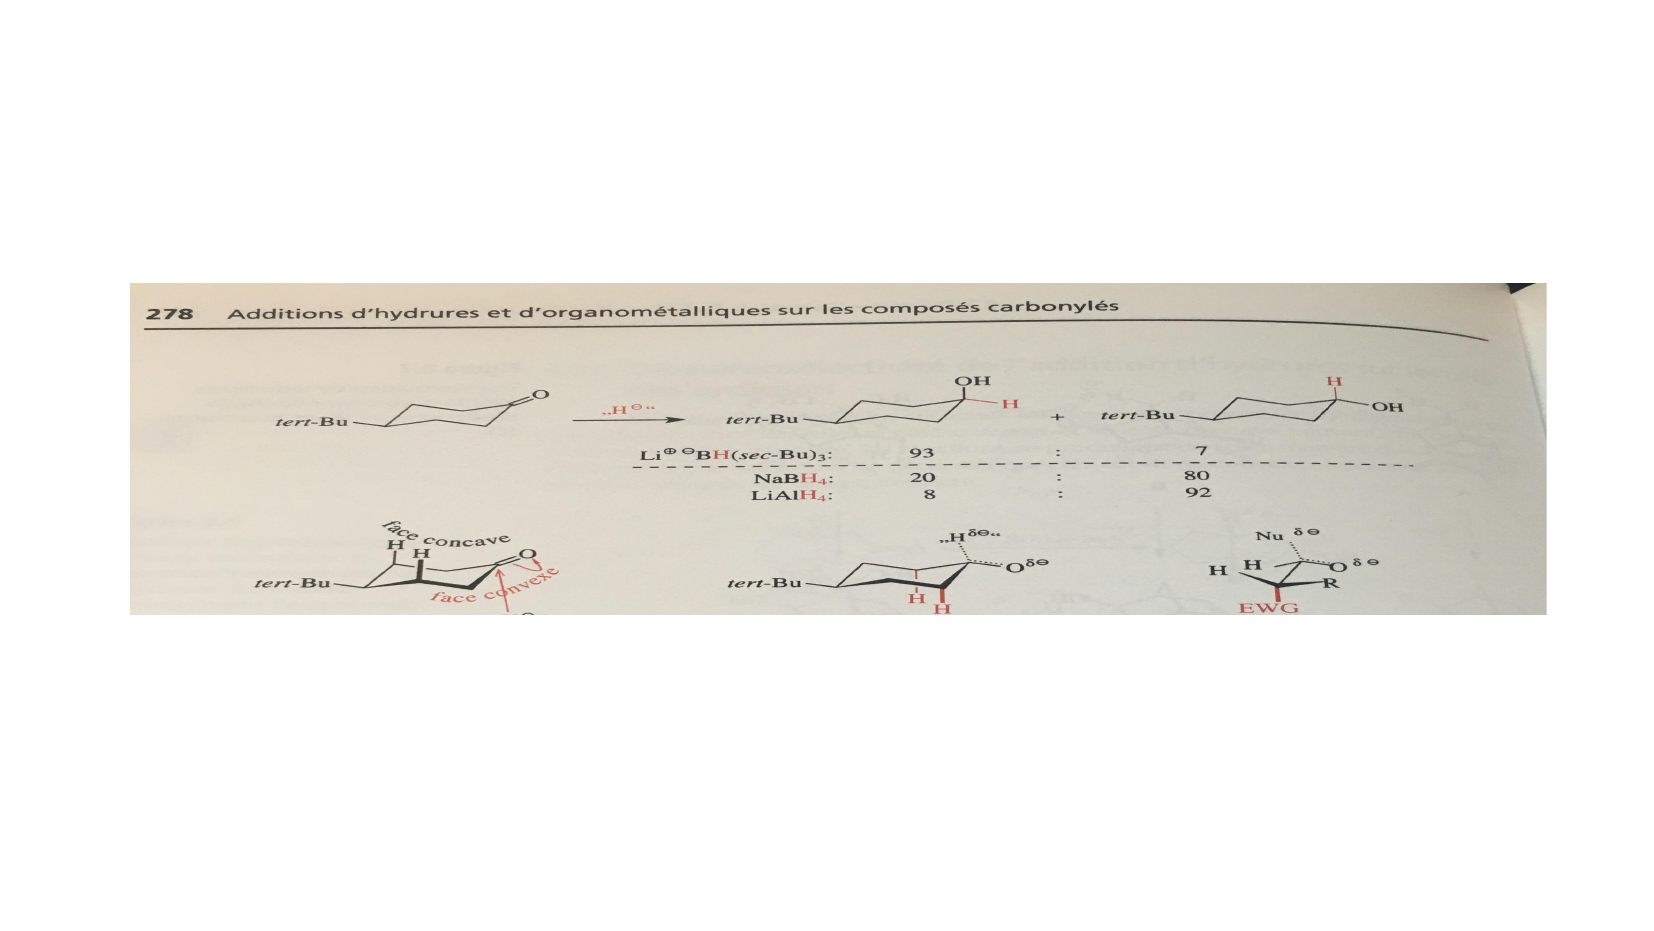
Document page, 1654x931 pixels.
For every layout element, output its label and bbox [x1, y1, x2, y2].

picture [129, 283, 1547, 615]
